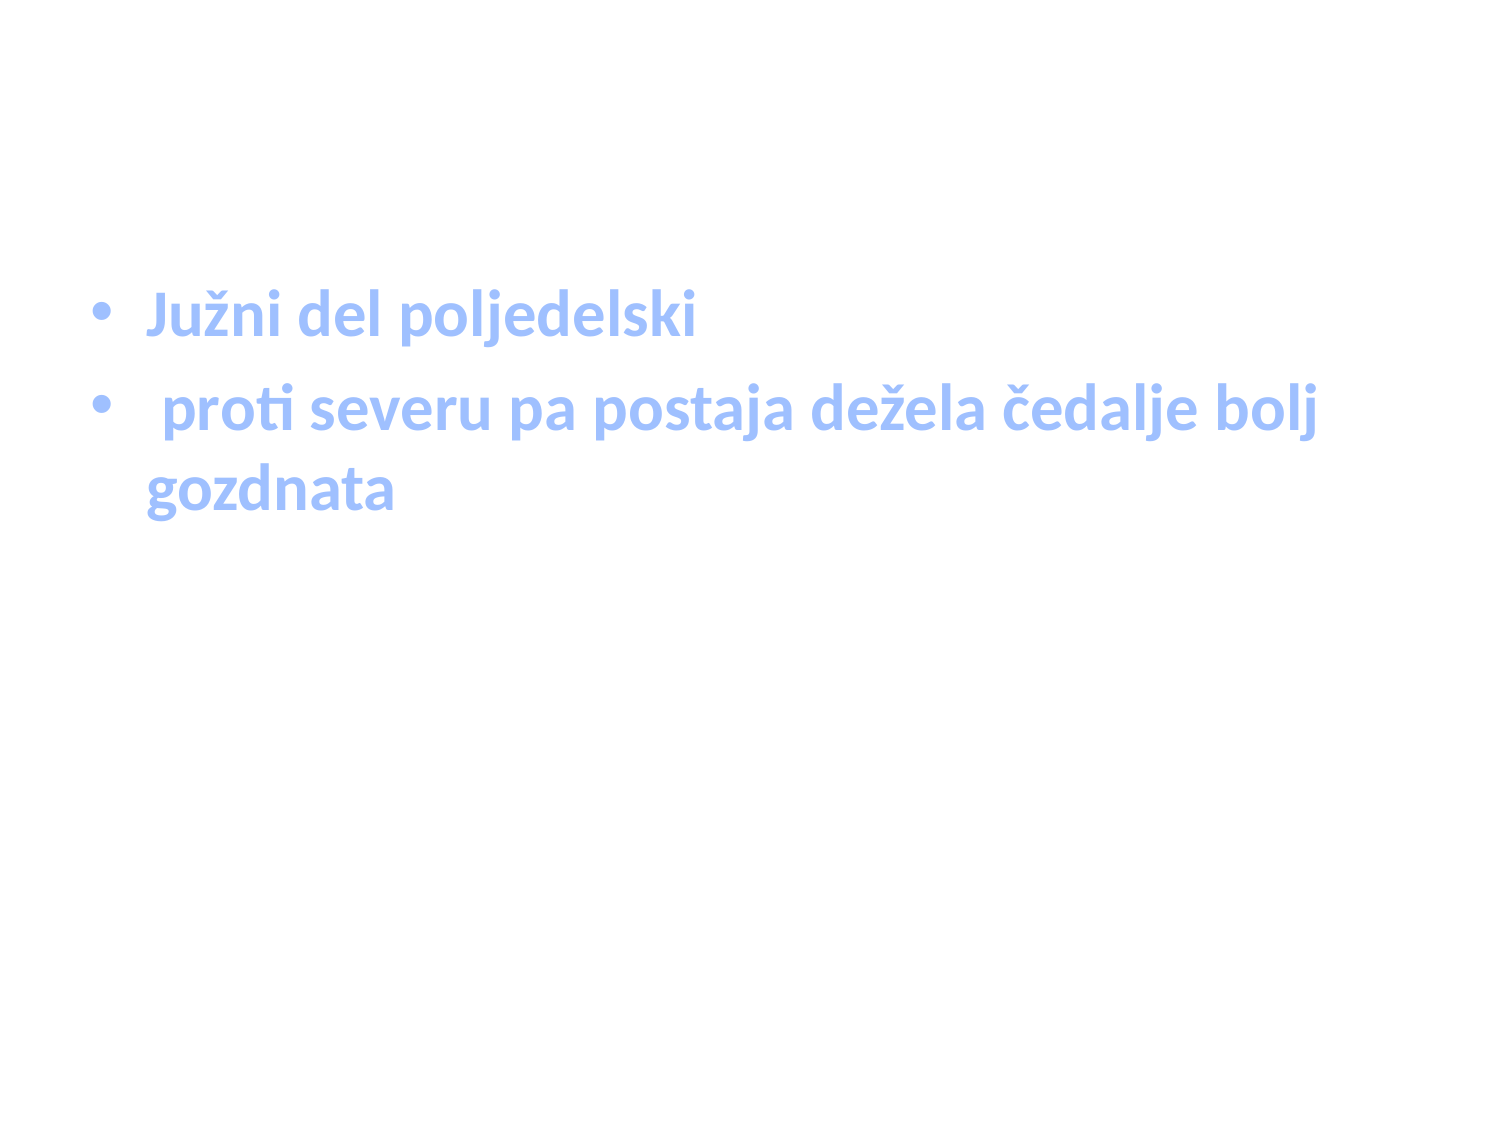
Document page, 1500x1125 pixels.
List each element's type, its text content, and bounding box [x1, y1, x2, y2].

list Južni del poljedelski proti severu pa postaja dežela čedalje bolj gozdnata [75, 262, 1425, 1005]
